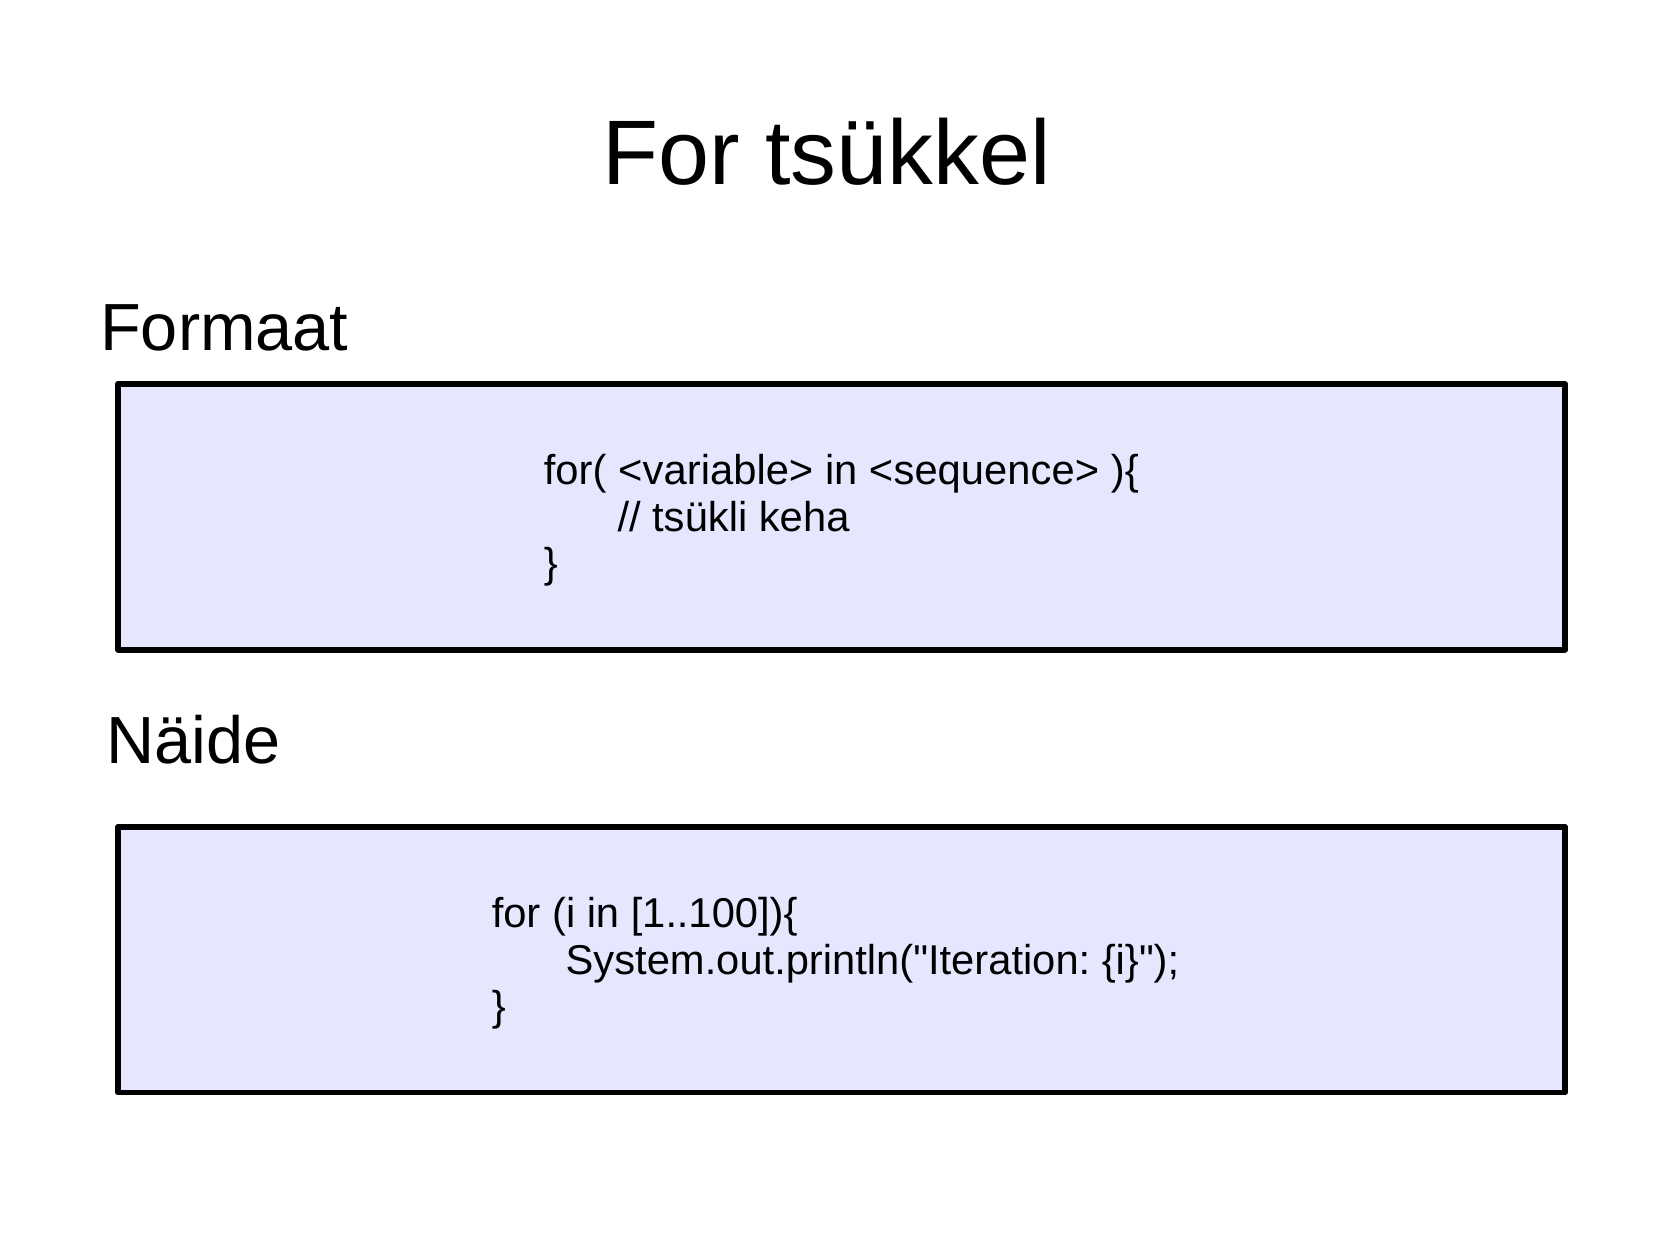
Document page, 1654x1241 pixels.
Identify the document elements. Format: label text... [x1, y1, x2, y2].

text_box for (i in [1..100]){ System.out.println("Iteration: {i}"); } [118, 826, 1565, 1093]
text_box for( <variable> in <sequence> ){ // tsükli keha } [118, 383, 1565, 650]
list Näide [88, 703, 1577, 798]
list Formaat [82, 290, 1571, 384]
title For tsükkel [82, 56, 1571, 250]
